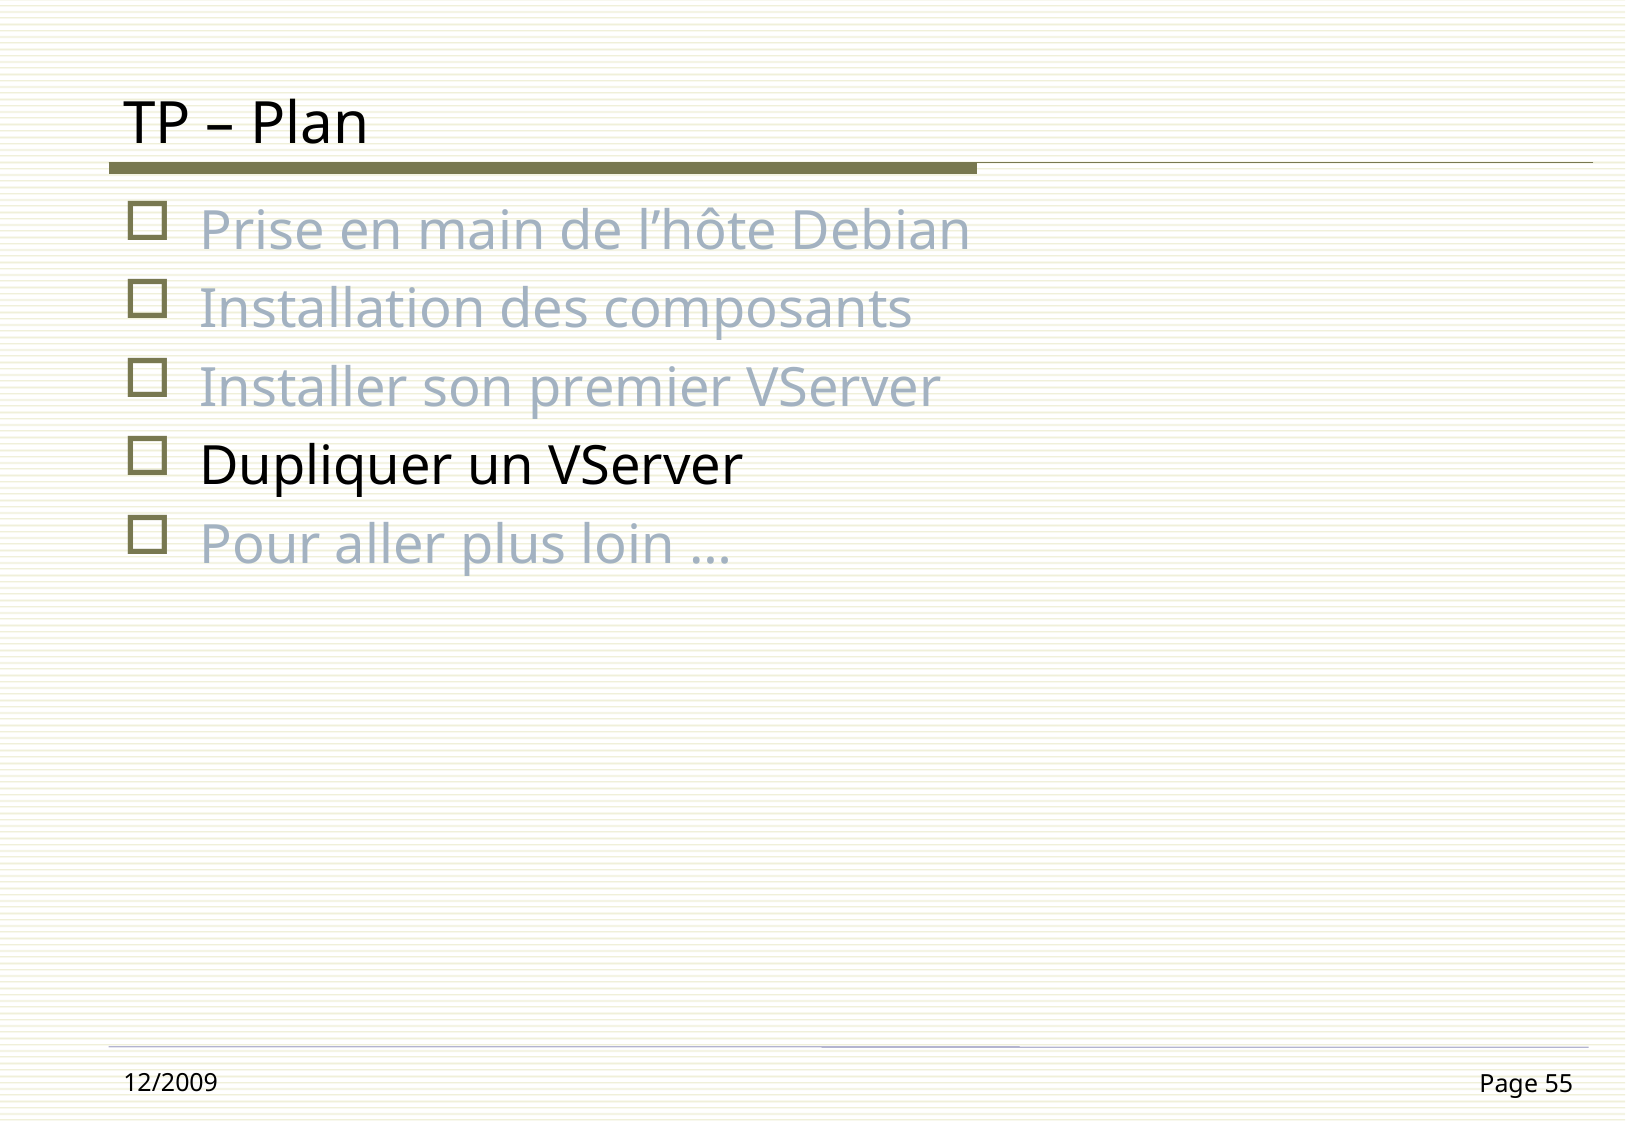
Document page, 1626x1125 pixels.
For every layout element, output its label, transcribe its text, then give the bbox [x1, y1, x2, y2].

picture [0, 0, 1626, 1125]
list Prise en main de l’hôte Debian Installation des composants Installer son premier VServer Dupliquer un VServer Pour aller plus loin … [108, 187, 1595, 1035]
title TP – Plan [108, 12, 1596, 163]
